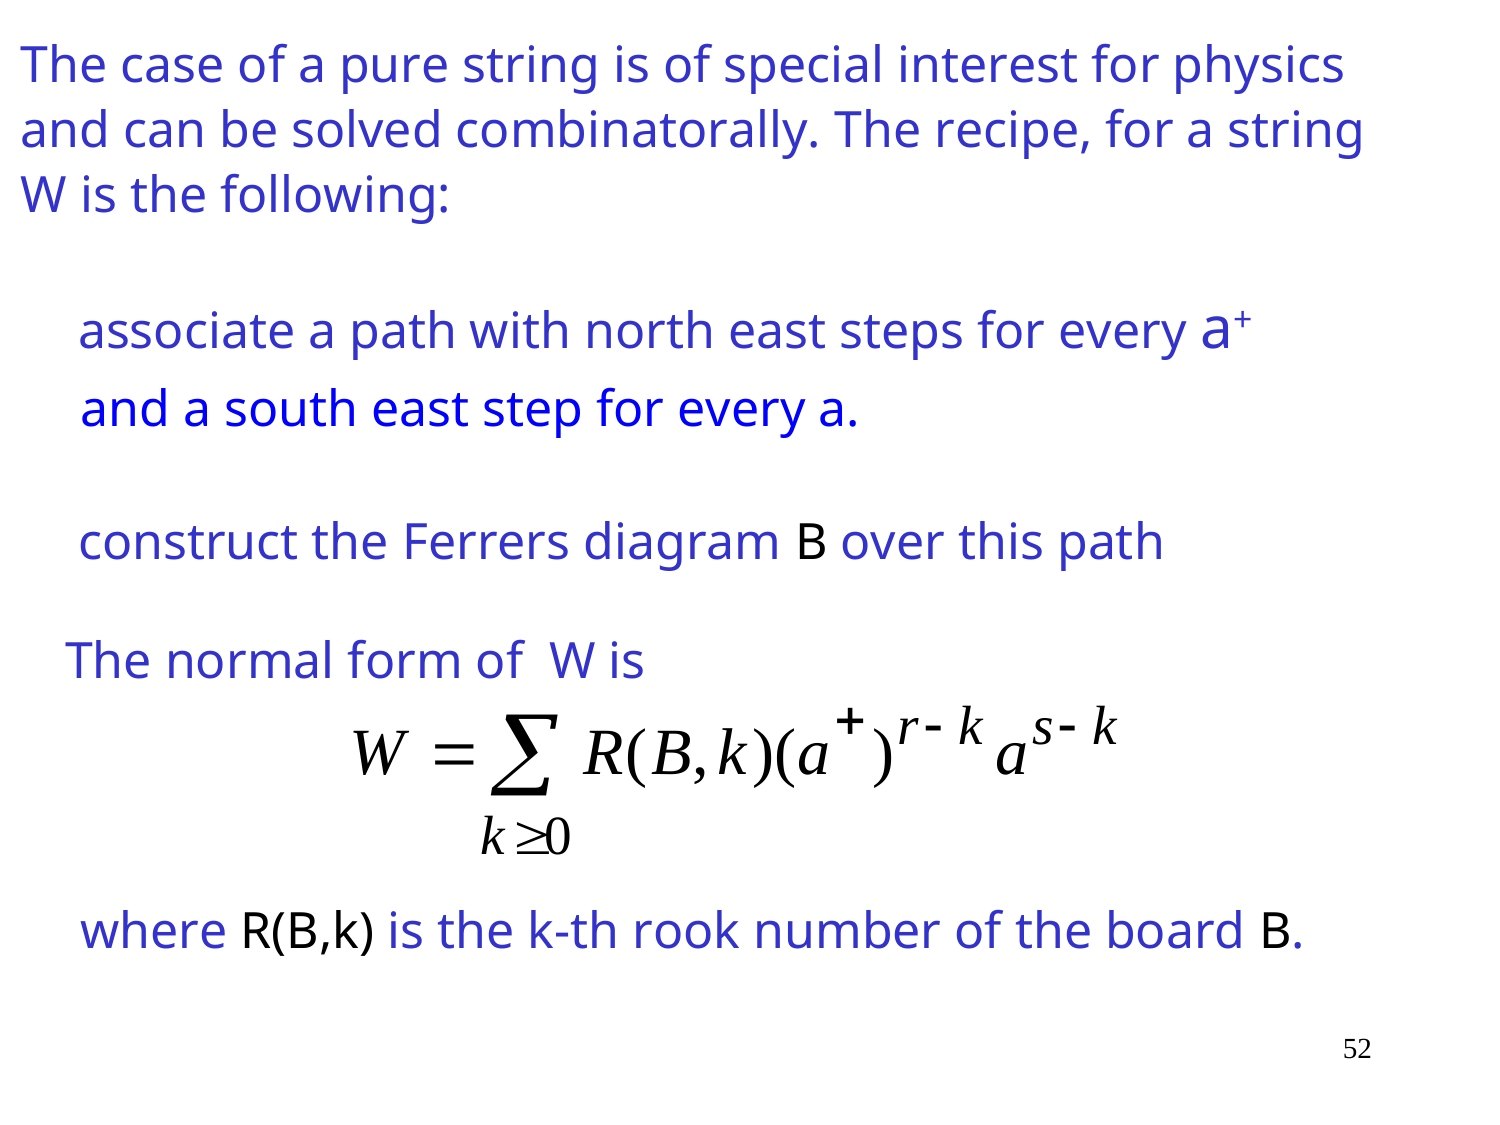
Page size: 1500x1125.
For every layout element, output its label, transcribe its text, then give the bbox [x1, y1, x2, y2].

text_box The case of a pure string is of special interest for physics and can be solved combinatorally. The recipe, for a string W is the following: [5, 23, 1489, 214]
text_box associate a path with north east steps for every a+ and a south east step for every a. construct the Ferrers diagram B over this path The normal form of W is [50, 278, 1283, 700]
text_box where R(B,k) is the k-th rook number of the board B. [65, 887, 1334, 972]
chart [345, 680, 1135, 869]
